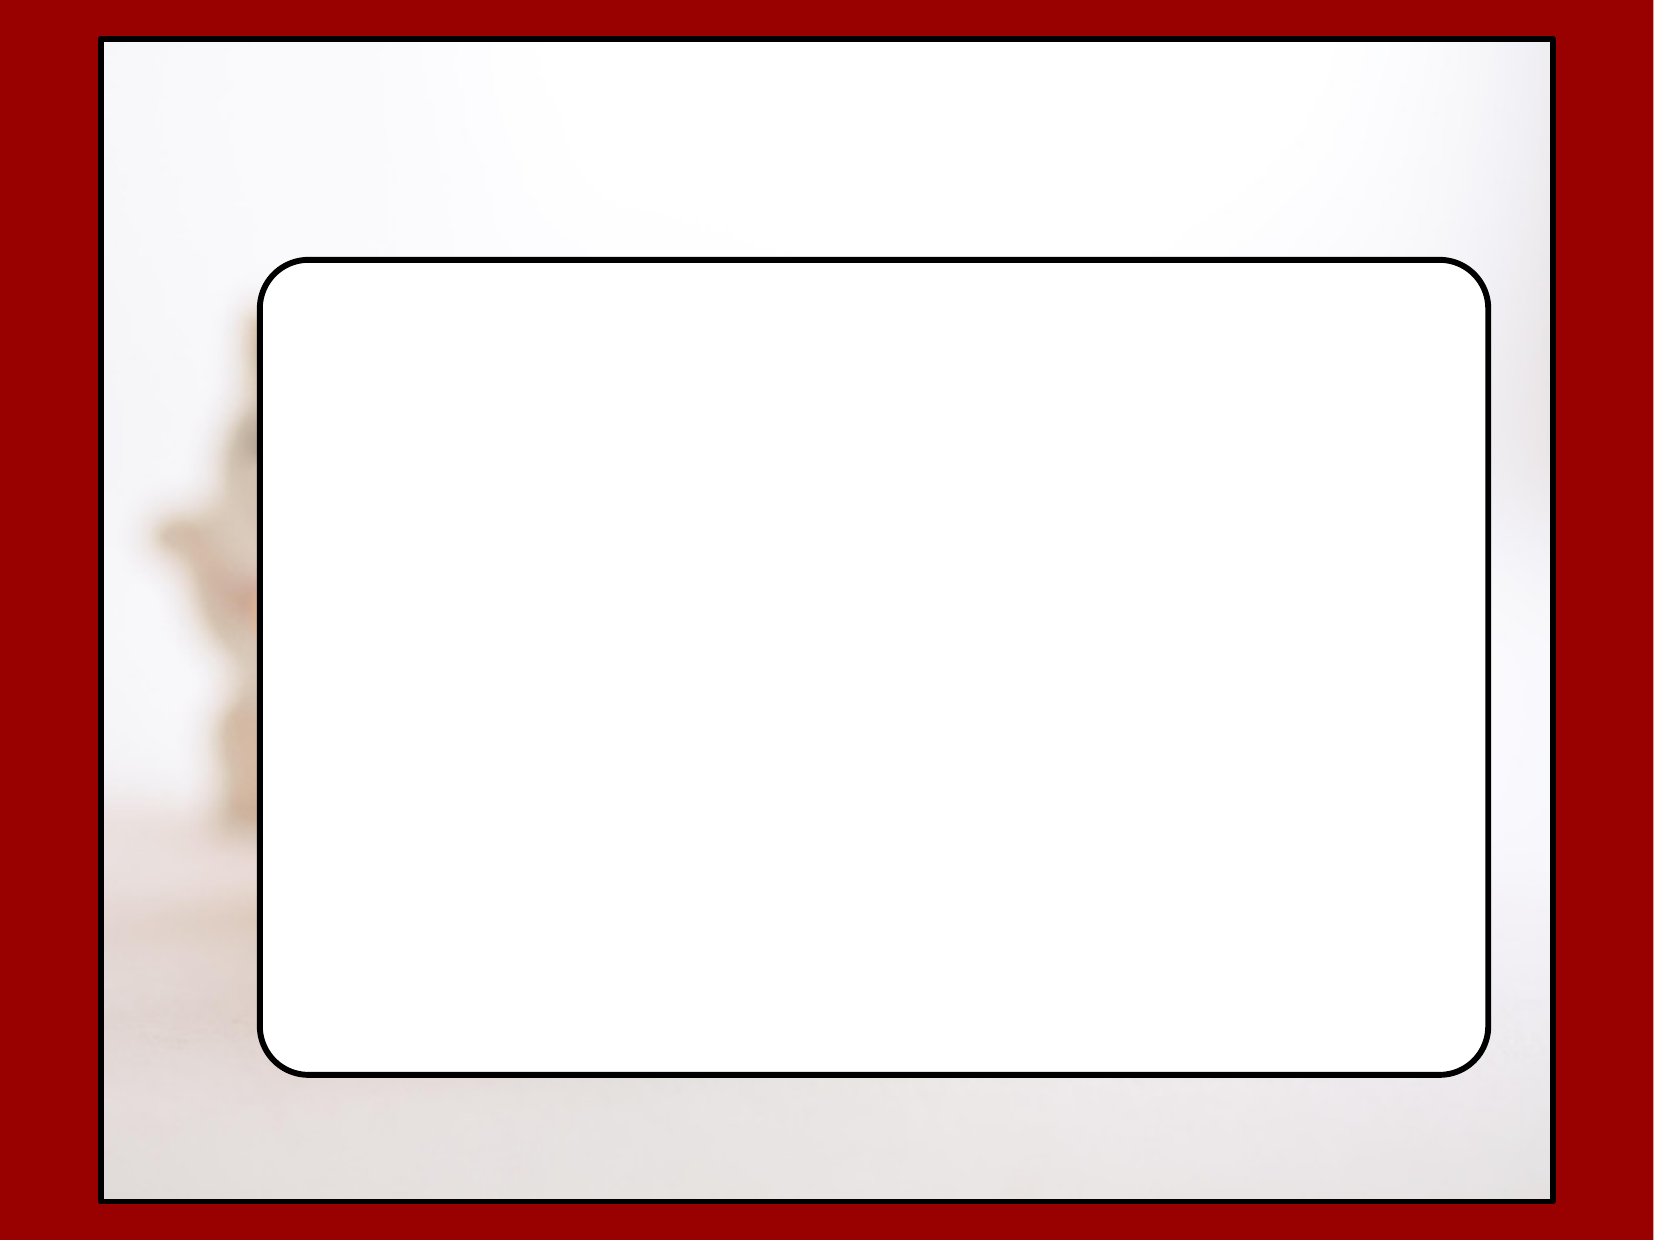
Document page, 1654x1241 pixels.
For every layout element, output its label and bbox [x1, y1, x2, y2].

text_box [259, 259, 1489, 1075]
picture [103, 41, 1550, 1199]
